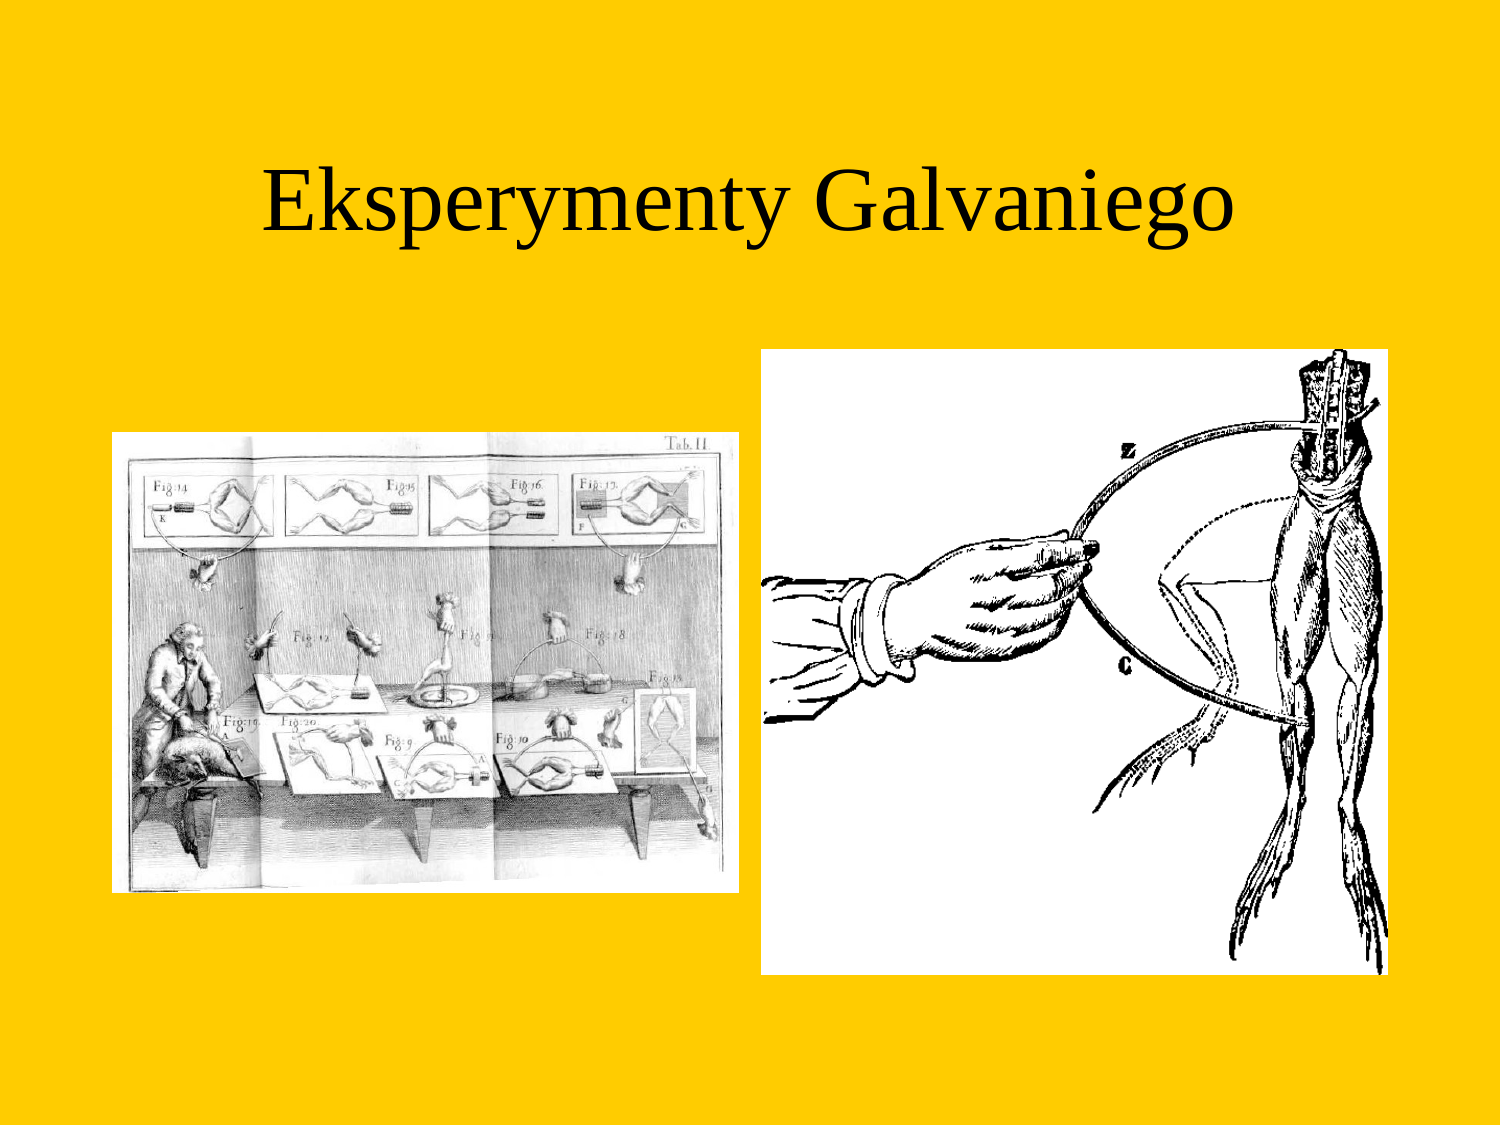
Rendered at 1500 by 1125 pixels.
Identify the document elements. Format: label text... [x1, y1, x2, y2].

title Eksperymenty Galvaniego [112, 99, 1388, 288]
text_box [761, 350, 1388, 976]
text_box [112, 432, 739, 893]
